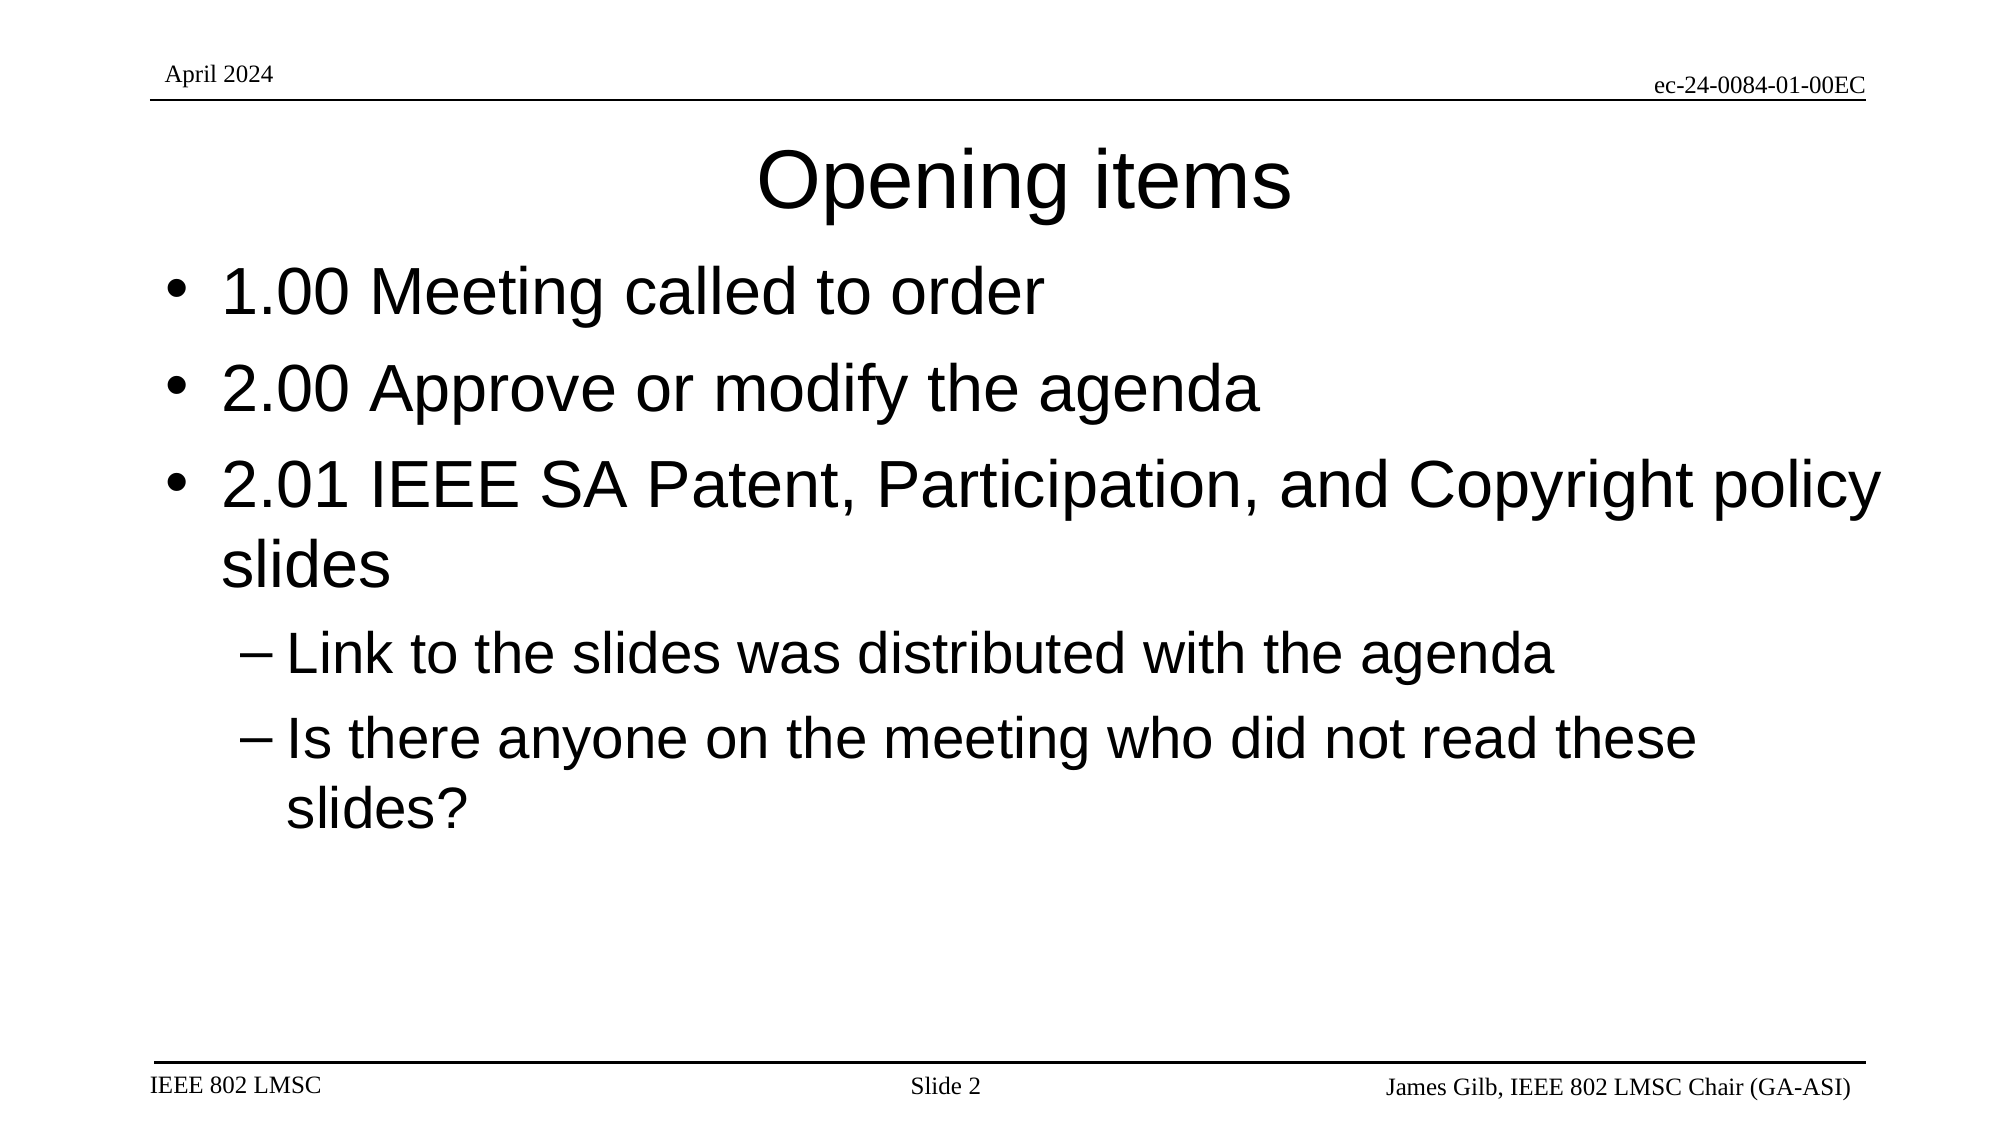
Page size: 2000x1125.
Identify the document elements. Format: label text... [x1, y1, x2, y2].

title Opening items [149, 112, 1900, 238]
list 1.00 Meeting called to order 2.00 Approve or modify the agenda 2.01 IEEE SA Patent, Participation, and Copyright policy slides Link to the slides was distributed with the agenda Is there anyone on the meeting who did not read these slides? [150, 239, 1900, 1051]
